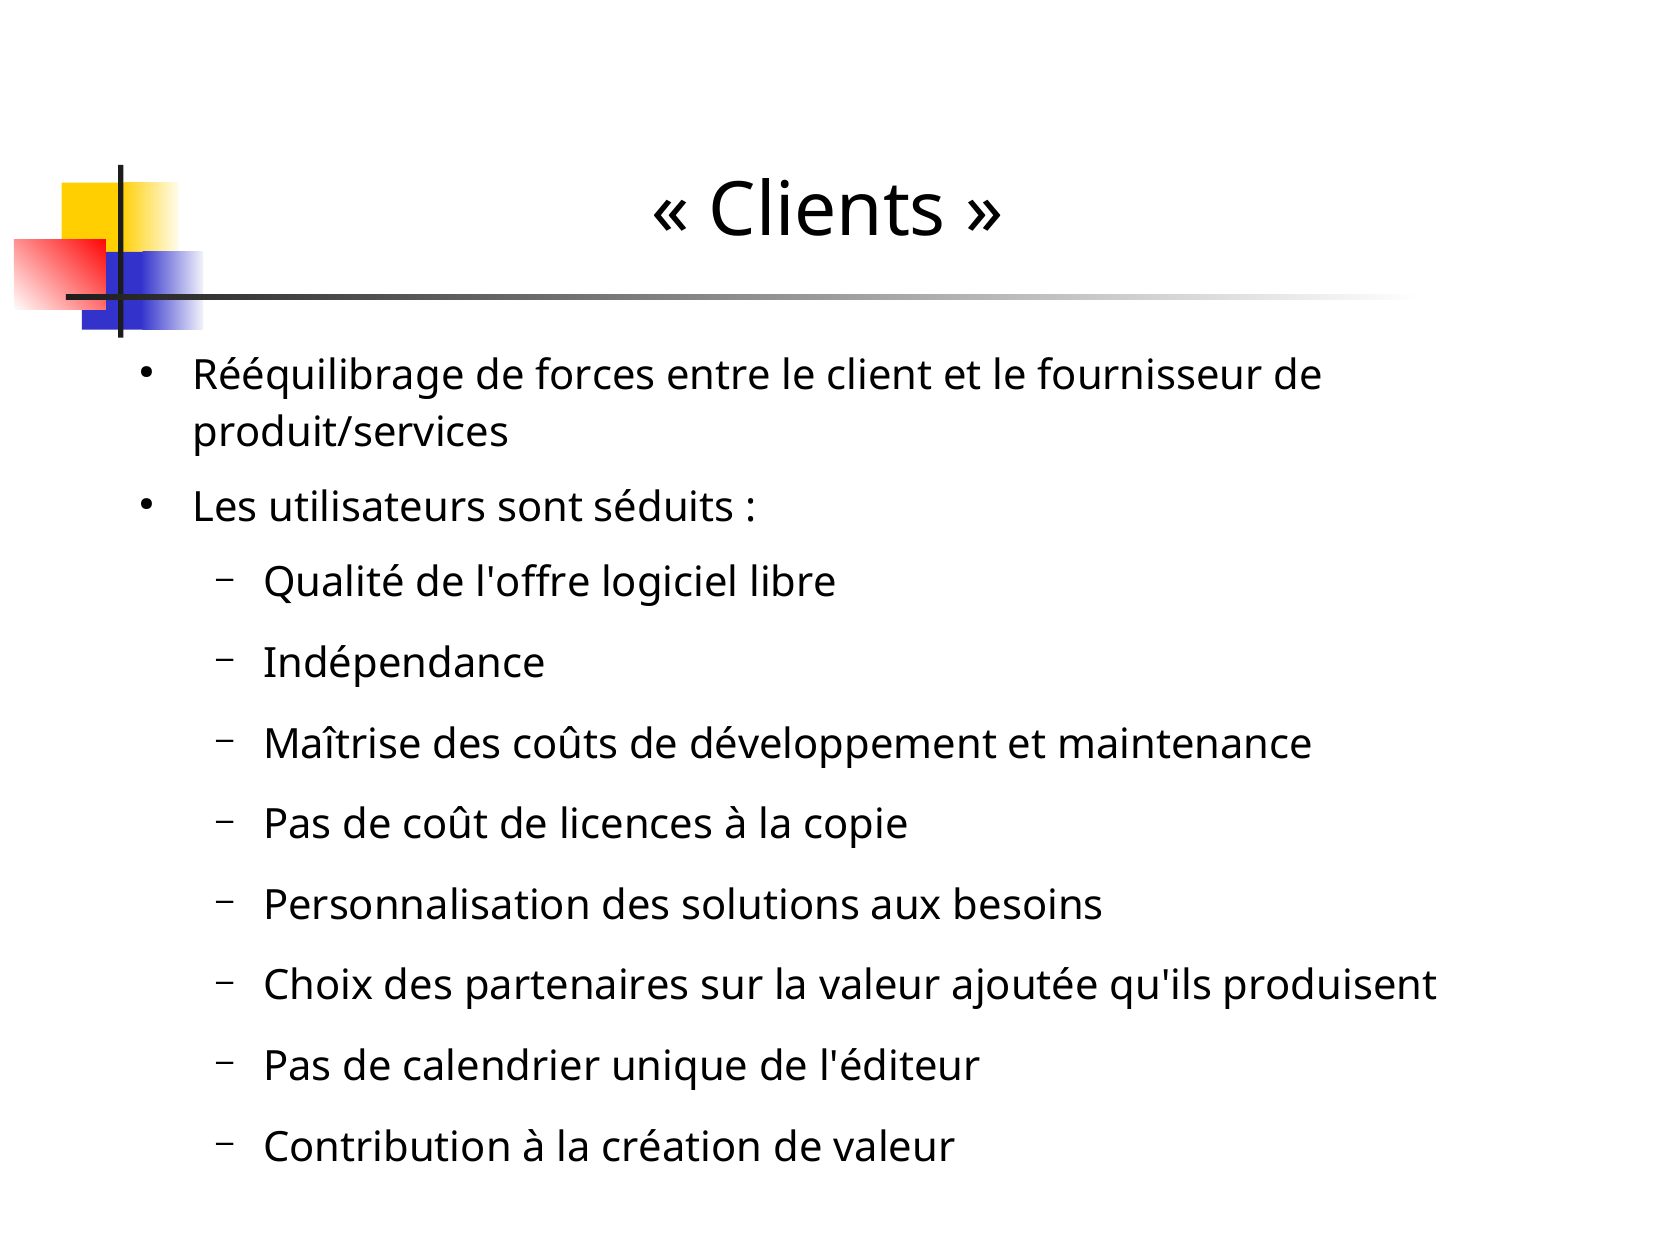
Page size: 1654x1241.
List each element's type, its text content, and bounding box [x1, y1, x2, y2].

list Rééquilibrage de forces entre le client et le fournisseur de produit/services Les utilisateurs sont séduits : Qualité de l'offre logiciel libre Indépendance Maîtrise des coûts de développement et maintenance Pas de coût de licences à la copie Personnalisation des solutions aux besoins Choix des partenaires sur la valeur ajoutée qu'ils produisent Pas de calendrier unique de l'éditeur Contribution à la création de valeur [121, 344, 1534, 1127]
title « Clients » [121, 102, 1534, 311]
